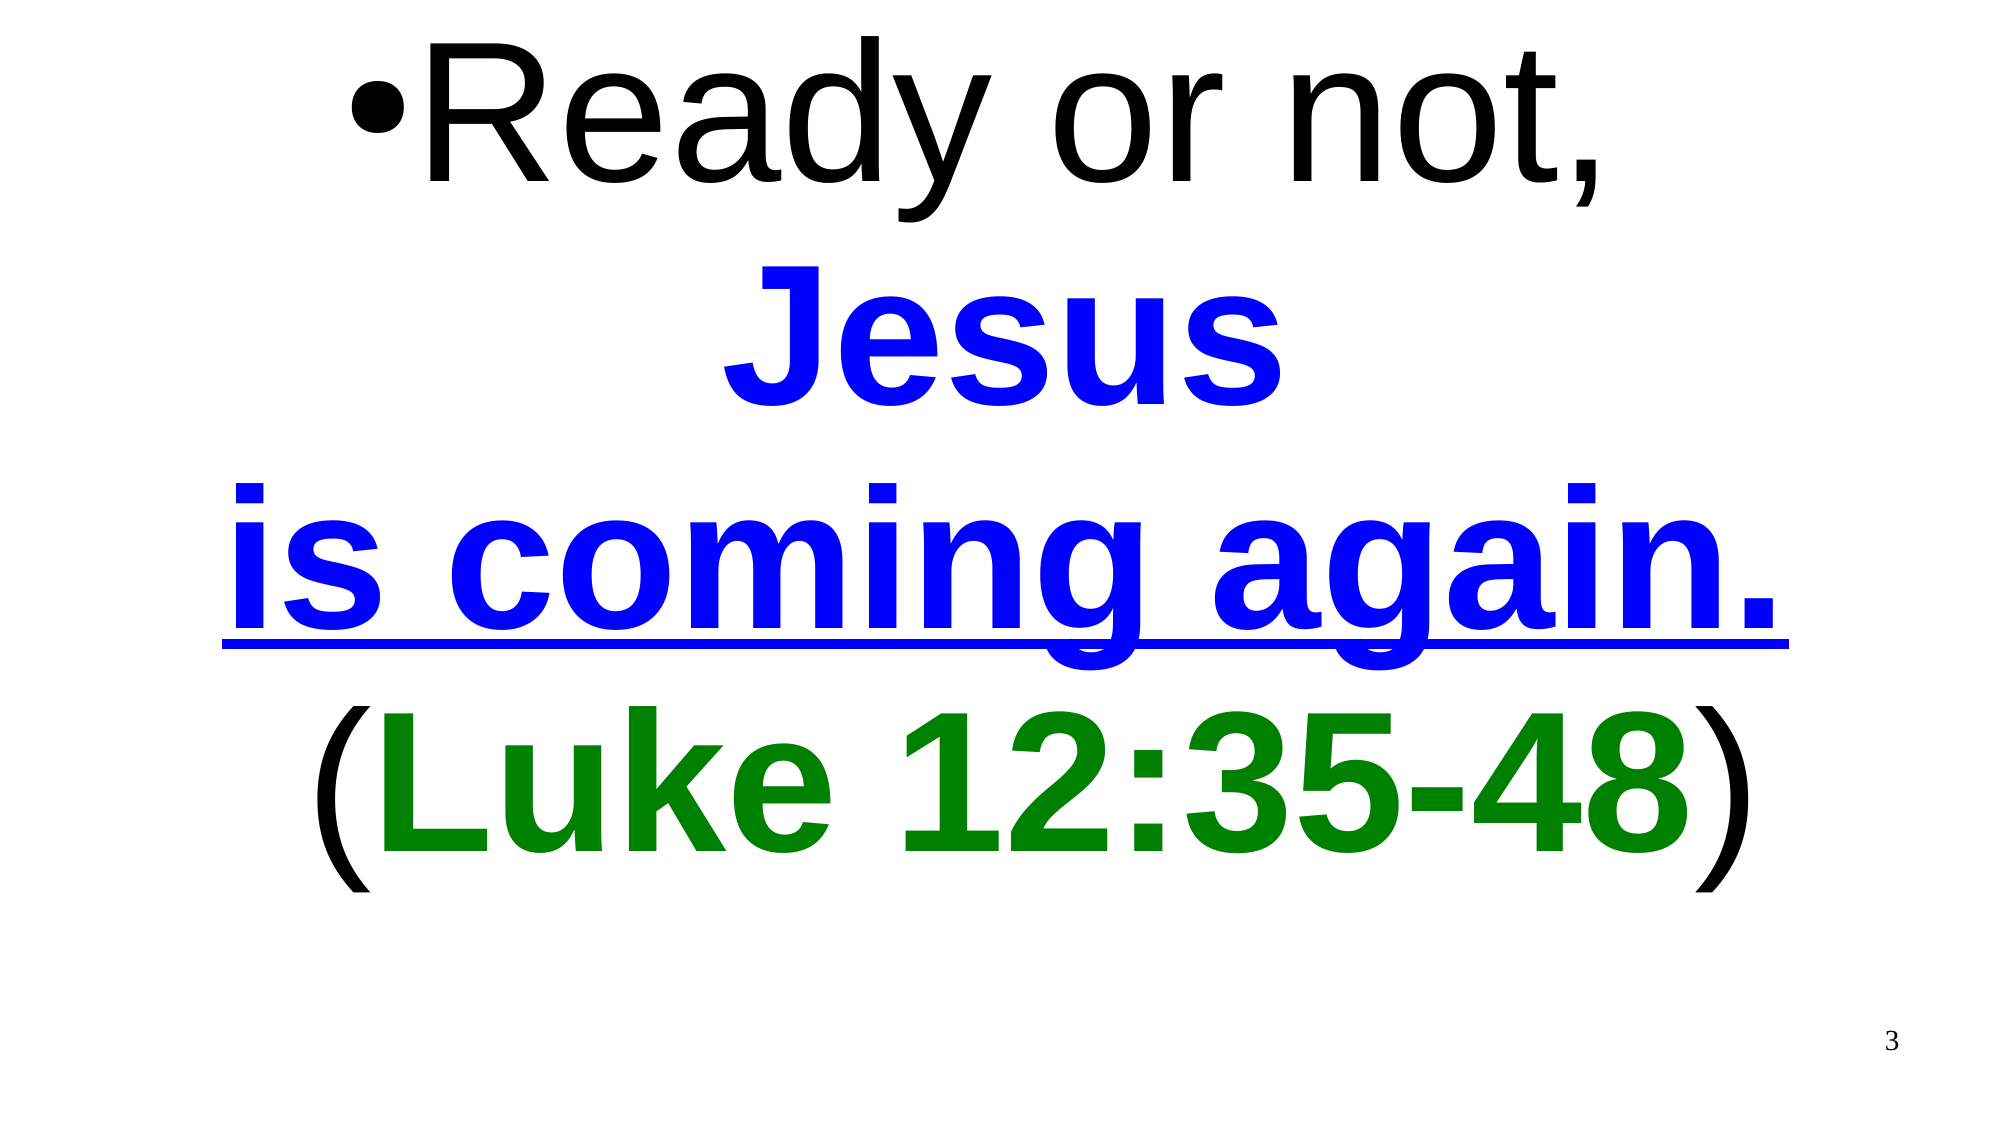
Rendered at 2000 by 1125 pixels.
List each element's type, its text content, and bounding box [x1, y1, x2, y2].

list Ready or not, Jesus is coming again. (Luke 12:35-48) [0, 0, 1996, 1123]
